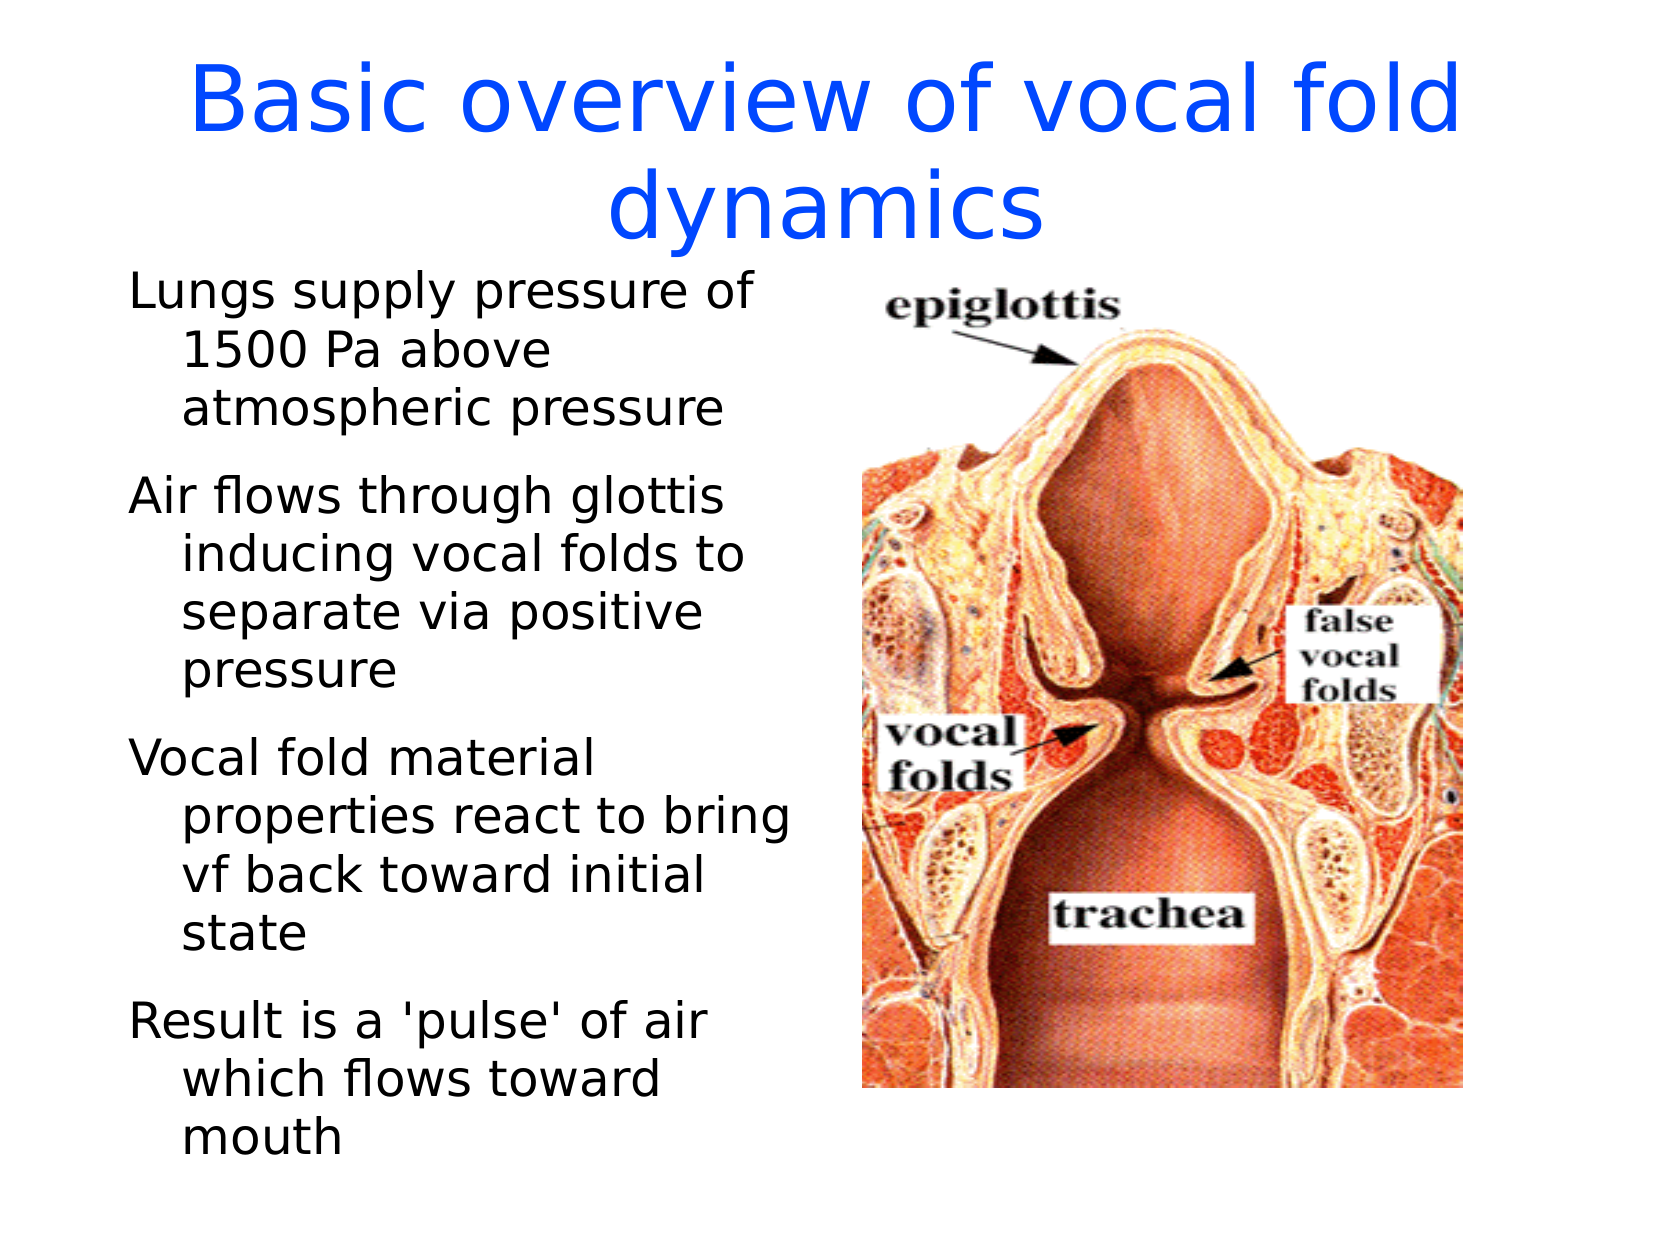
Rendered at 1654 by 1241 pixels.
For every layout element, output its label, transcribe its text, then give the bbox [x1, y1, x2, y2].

list Lungs supply pressure of 1500 Pa above atmospheric pressure Air flows through glottis inducing vocal folds to separate via positive pressure Vocal fold material properties react to bring vf back toward initial state Result is a 'pulse' of air which flows toward mouth [111, 262, 826, 1241]
title Basic overview of vocal fold dynamics [82, 45, 1571, 261]
picture [862, 262, 1463, 1088]
